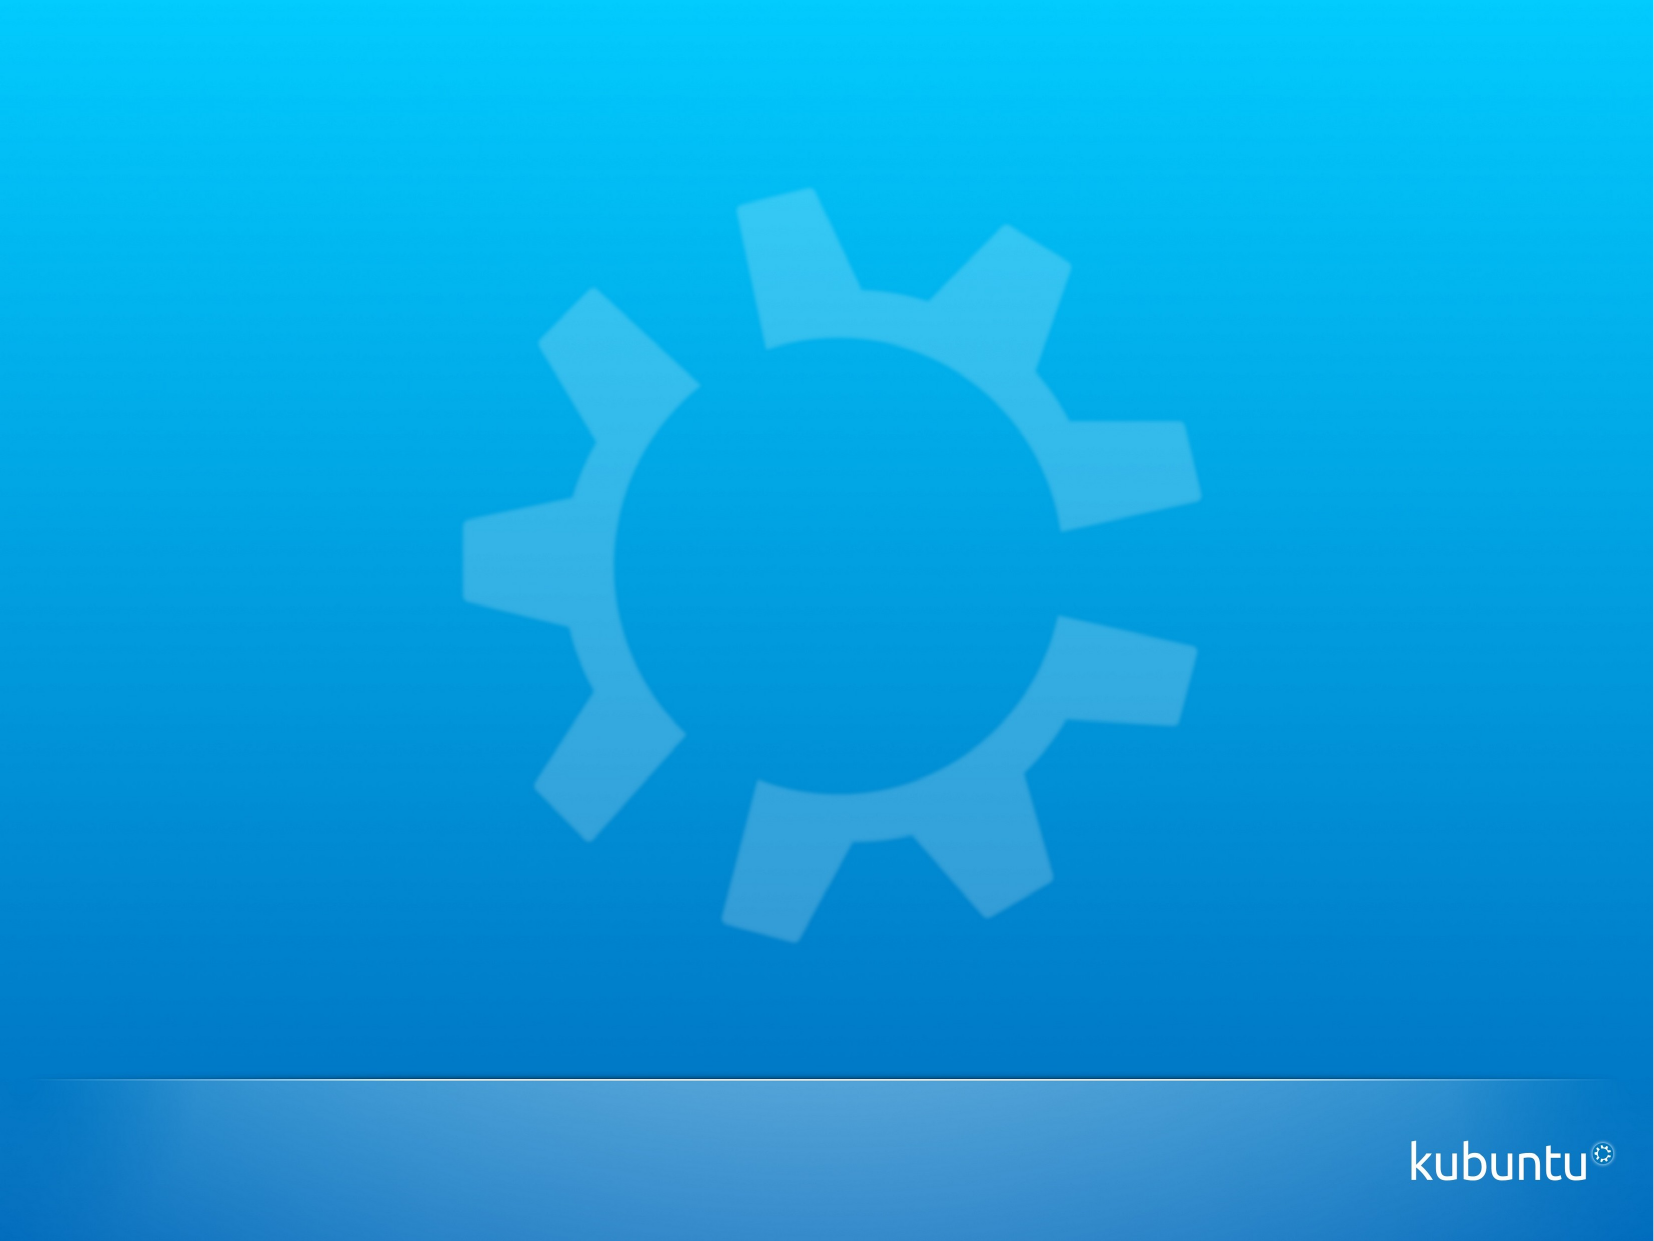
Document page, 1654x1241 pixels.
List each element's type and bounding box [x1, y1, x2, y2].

picture [0, 617, 1654, 1241]
picture [463, 289, 699, 841]
picture [737, 189, 1201, 531]
